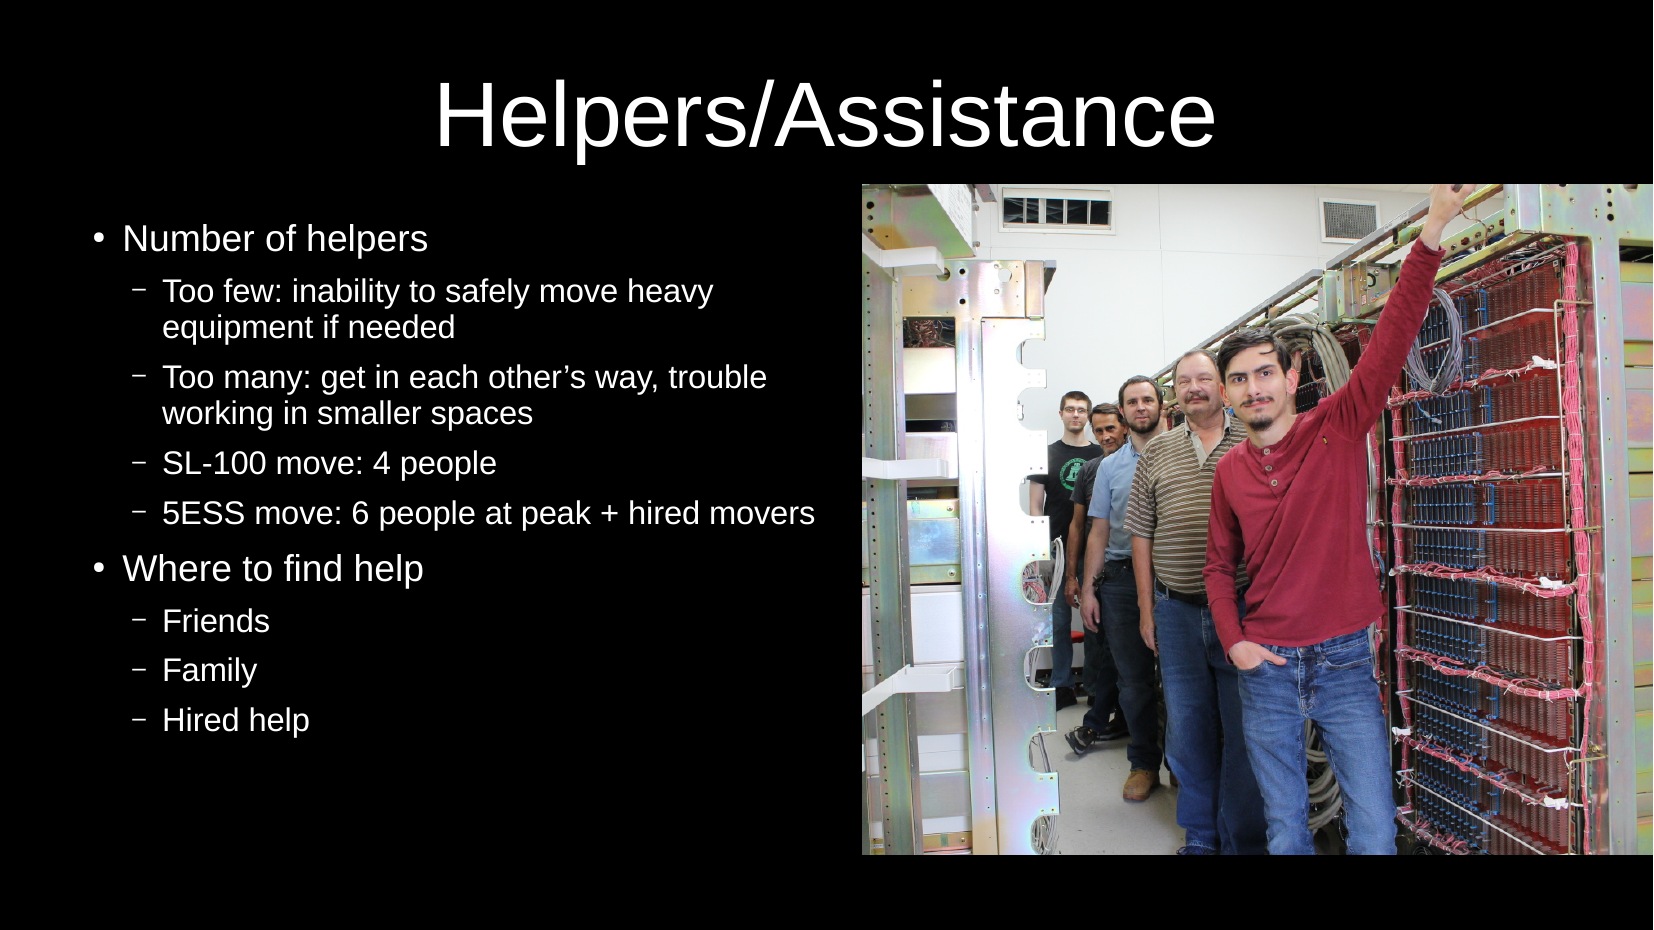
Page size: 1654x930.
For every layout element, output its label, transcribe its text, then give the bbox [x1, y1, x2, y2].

title Helpers/Assistance [82, 37, 1571, 193]
list Number of helpers Too few: inability to safely move heavy equipment if needed Too many: get in each other’s way, trouble working in smaller spaces SL-100 move: 4 people 5ESS move: 6 people at peak + hired movers Where to find help Friends Family Hired help [82, 217, 826, 757]
picture [862, 184, 1653, 856]
